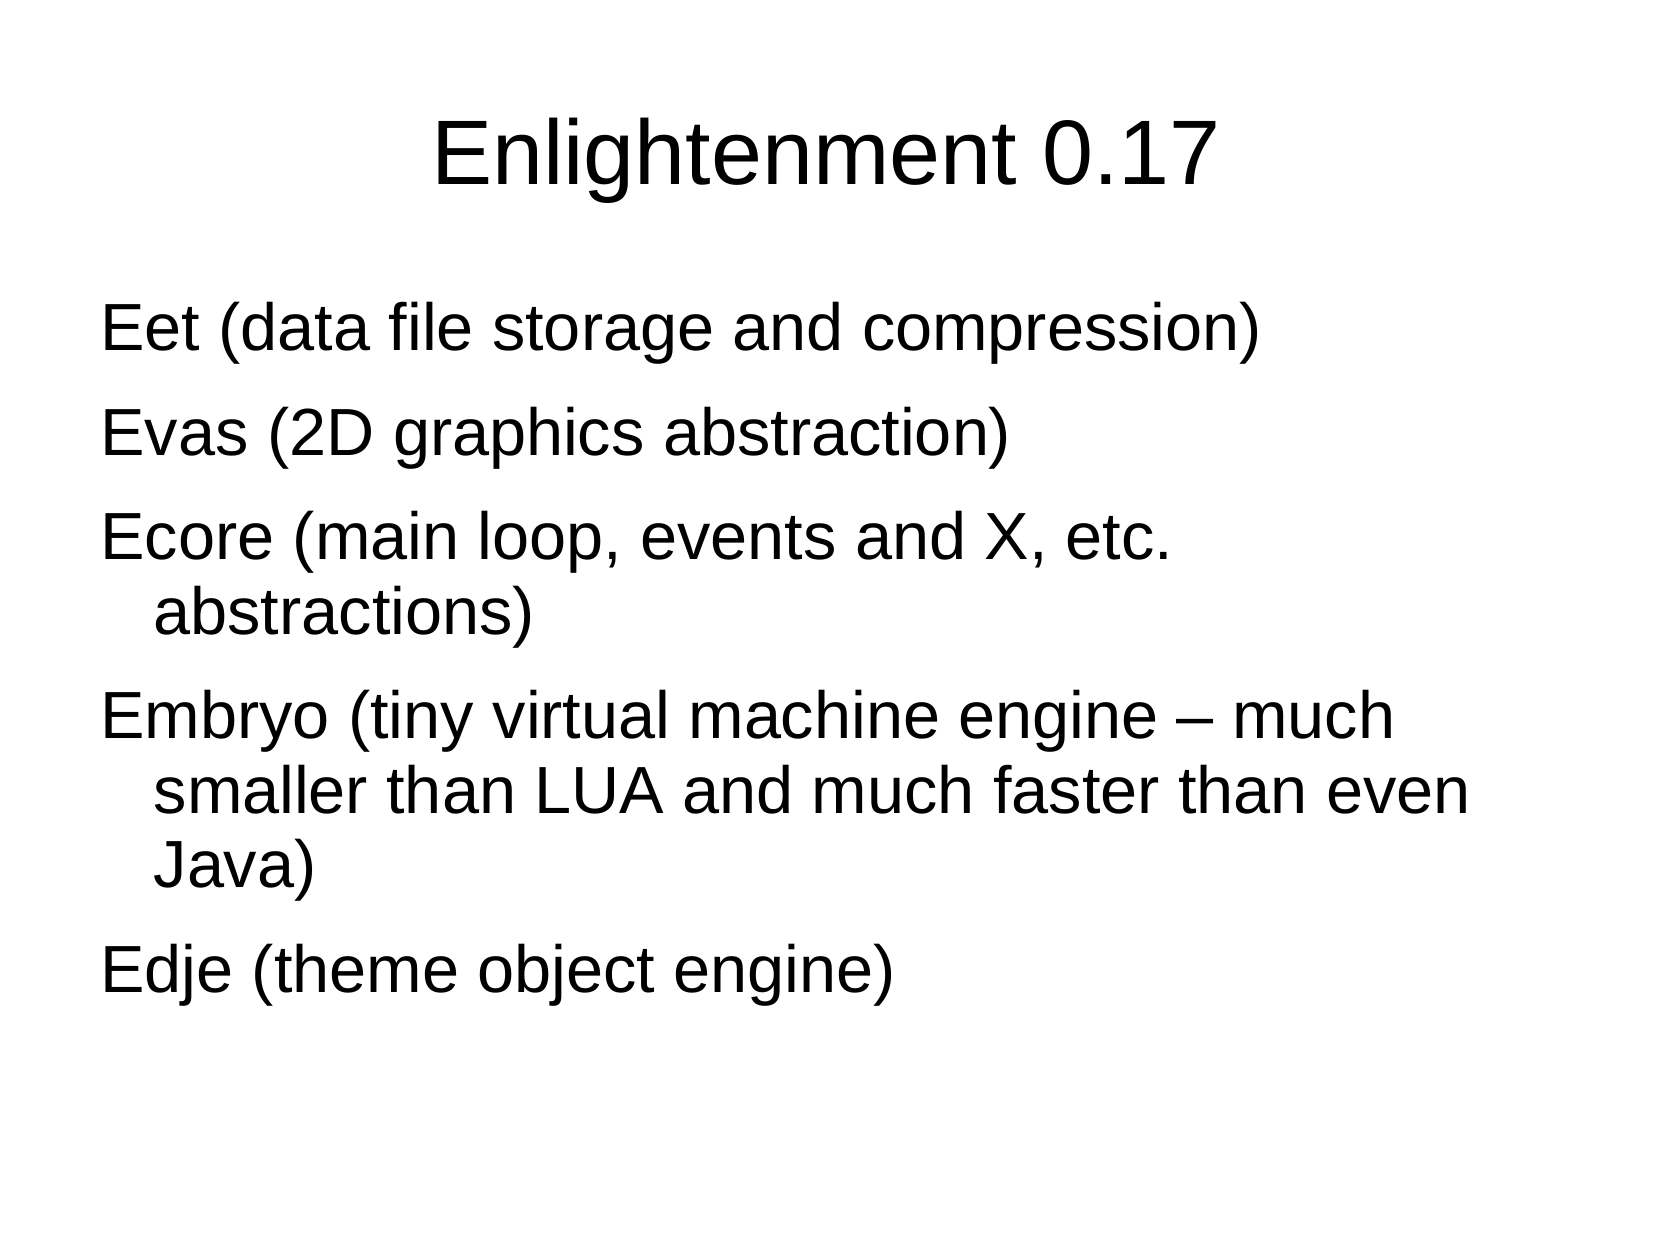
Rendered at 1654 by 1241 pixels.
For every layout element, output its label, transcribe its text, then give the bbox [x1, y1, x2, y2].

title Enlightenment 0.17 [82, 49, 1571, 257]
list Eet (data file storage and compression) Evas (2D graphics abstraction) Ecore (main loop, events and X, etc. abstractions) Embryo (tiny virtual machine engine – much smaller than LUA and much faster than even Java) Edje (theme object engine) [82, 290, 1571, 1095]
